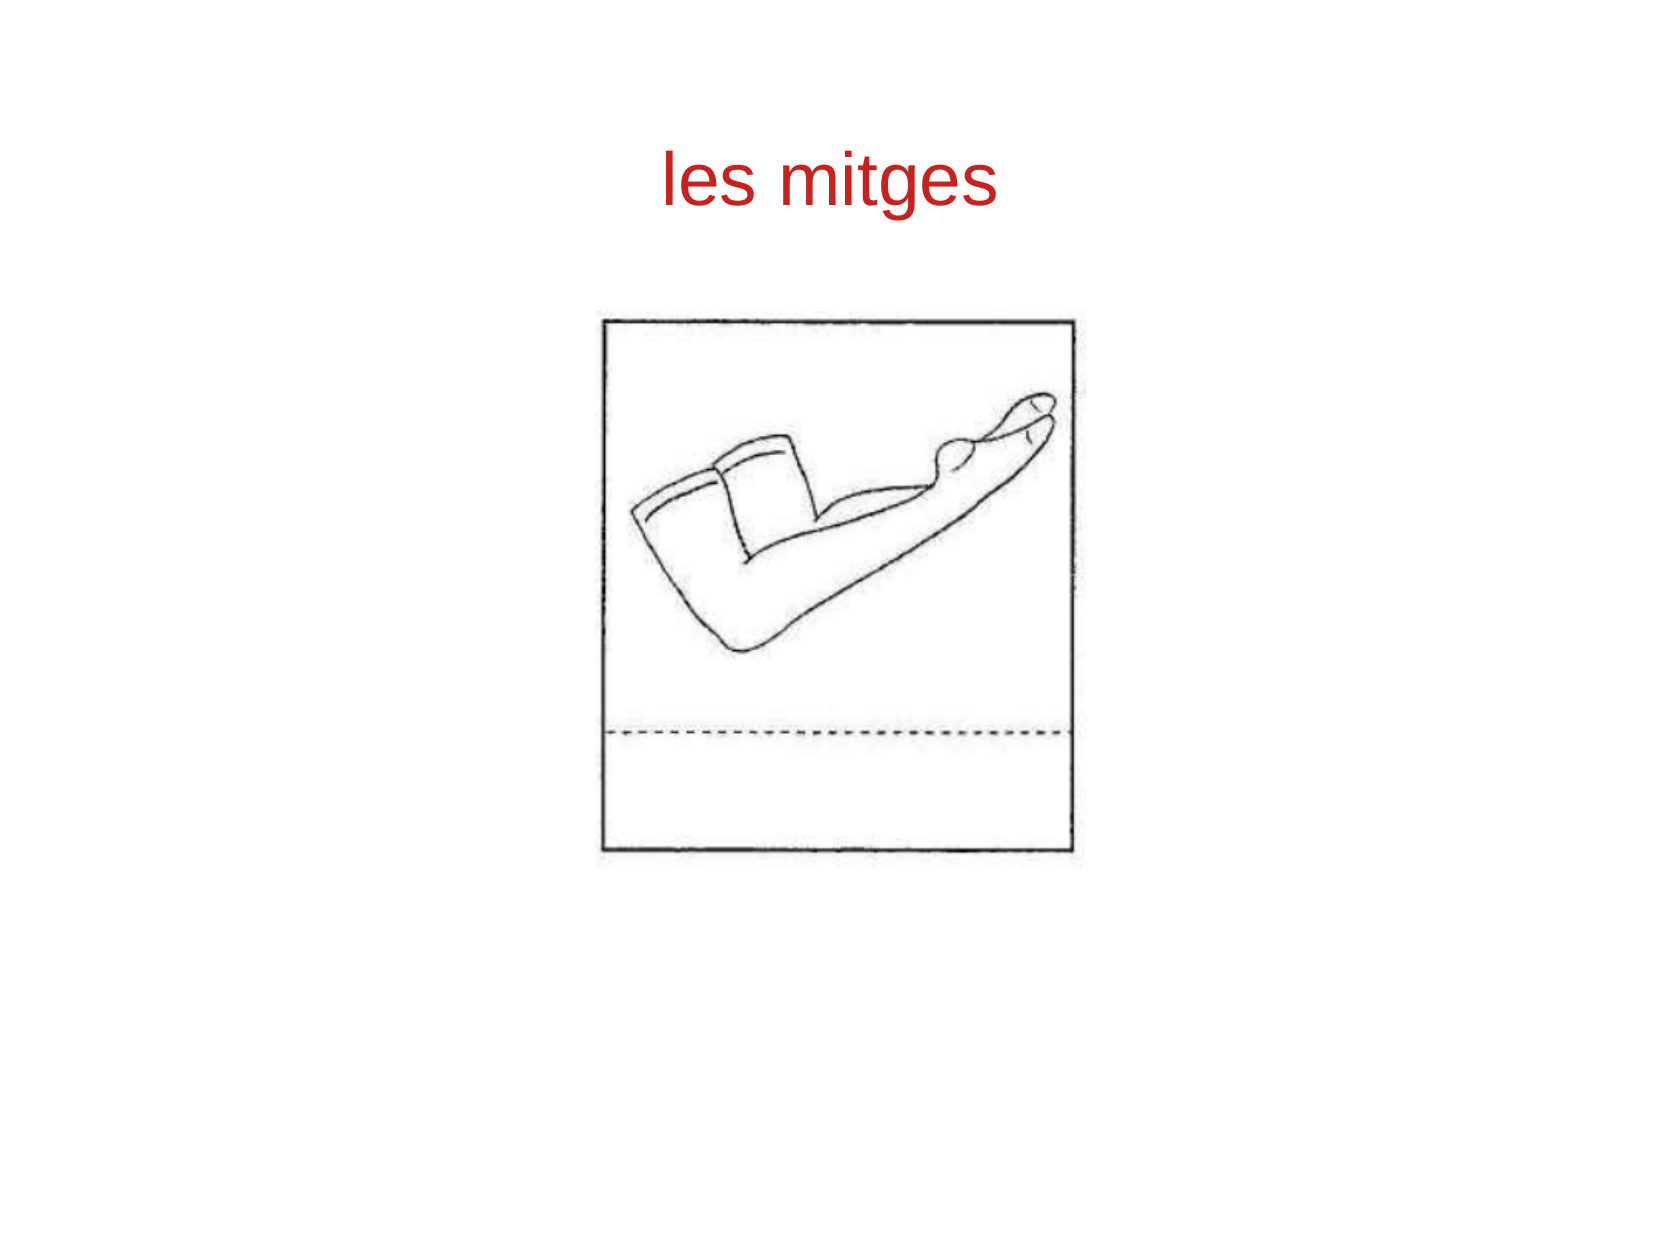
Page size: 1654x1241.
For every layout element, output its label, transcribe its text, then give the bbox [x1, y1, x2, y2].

text_box les mitges [289, 94, 1371, 257]
picture [581, 291, 1094, 873]
